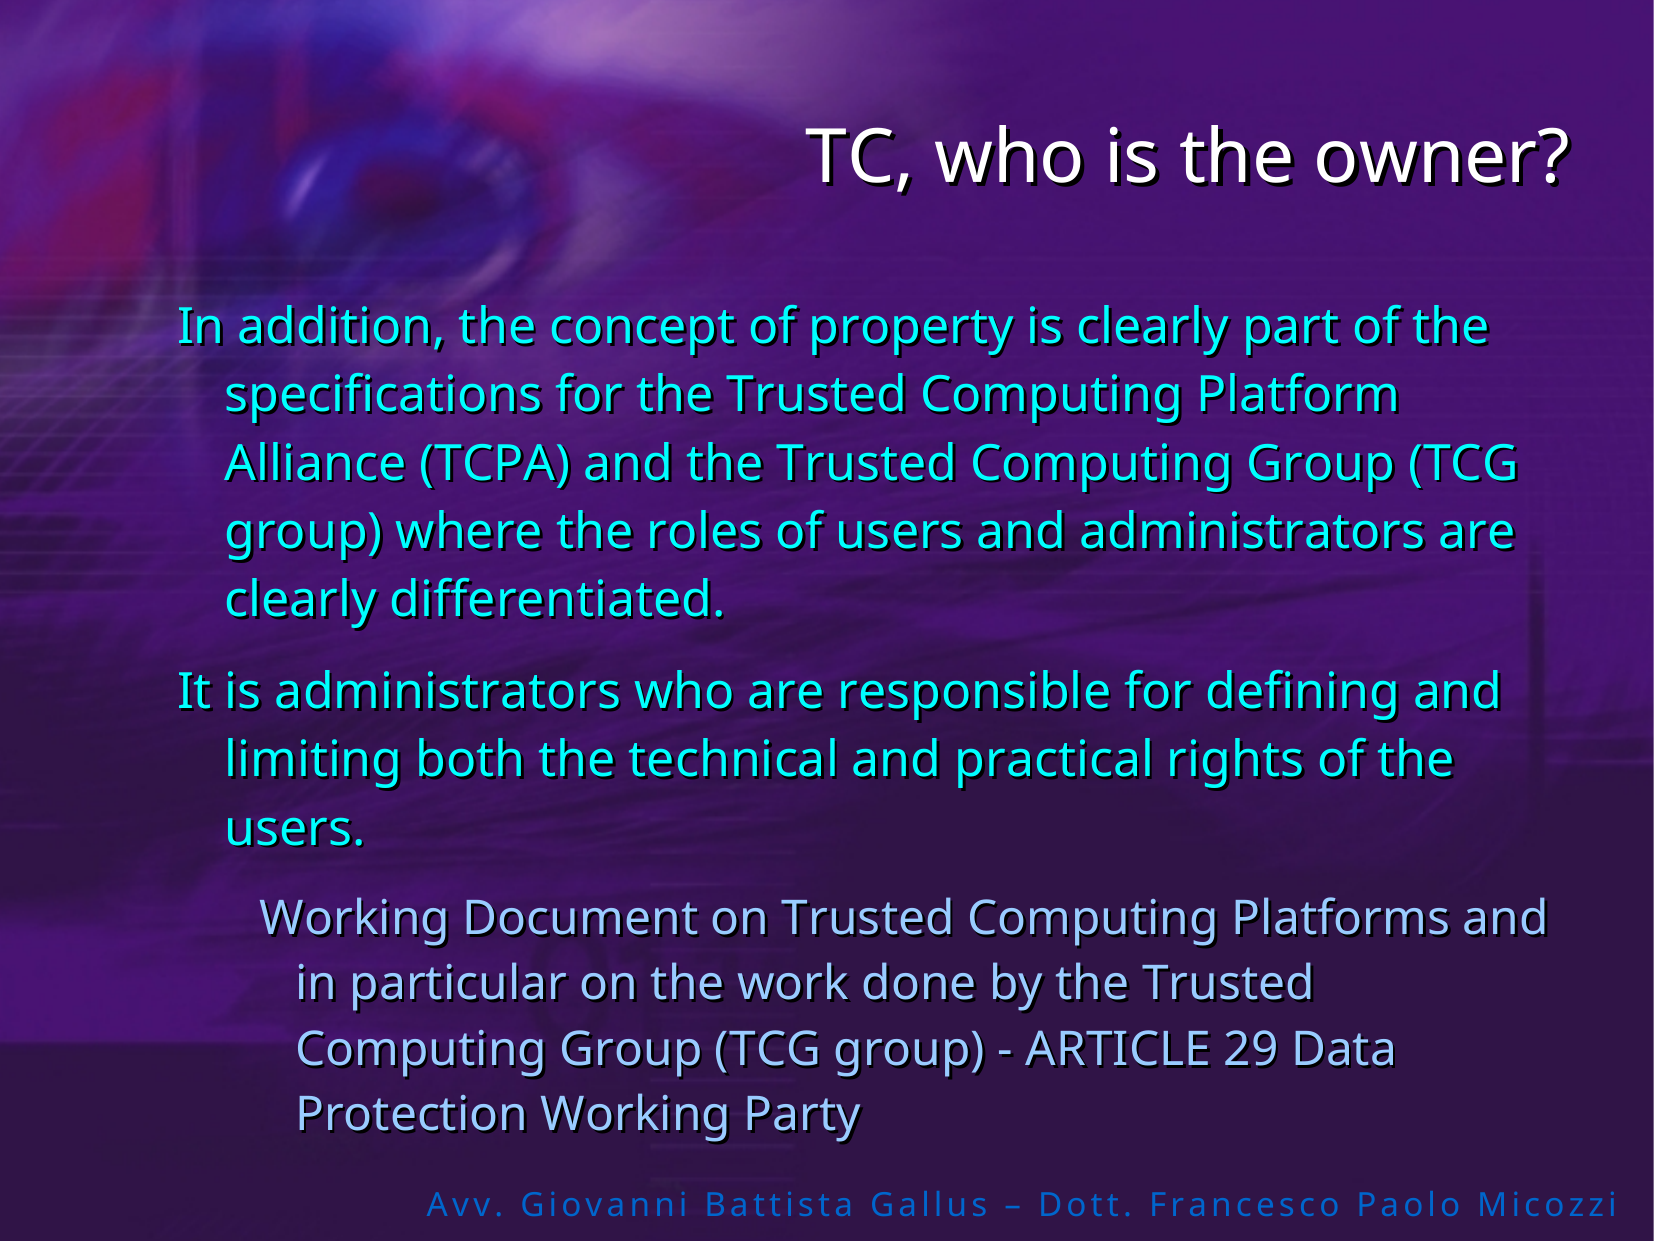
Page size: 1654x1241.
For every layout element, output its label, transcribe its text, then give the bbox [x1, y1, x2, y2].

title TC, who is the owner? [82, 49, 1571, 257]
picture [0, 0, 1654, 1241]
list In addition, the concept of property is clearly part of the specifications for the Trusted Computing Platform Alliance (TCPA) and the Trusted Computing Group (TCG group) where the roles of users and administrators are clearly differentiated. It is administrators who are responsible for defining and limiting both the technical and practical rights of the users. Working Document on Trusted Computing Platforms and in particular on the work done by the Trusted Computing Group (TCG group) - ARTICLE 29 Data Protection Working Party [82, 290, 1571, 1109]
